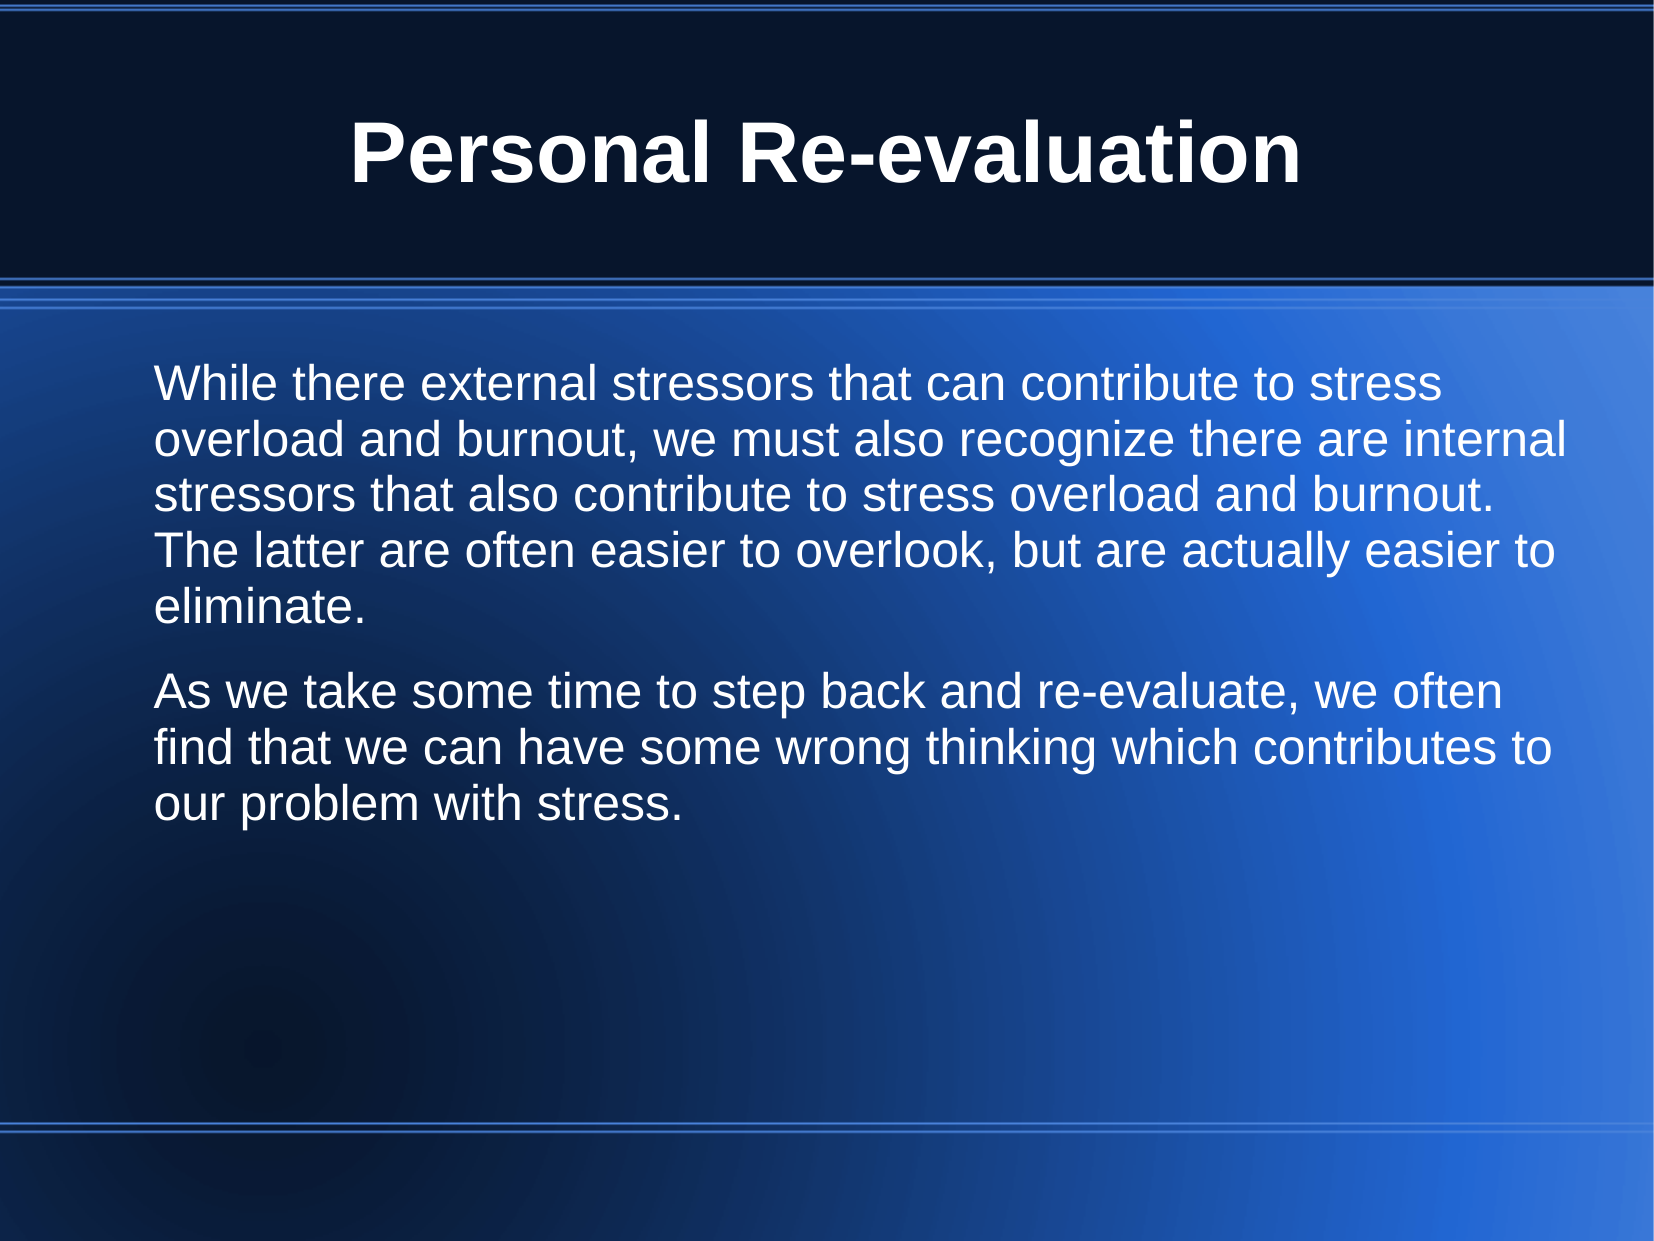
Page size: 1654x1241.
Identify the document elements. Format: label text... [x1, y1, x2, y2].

title Personal Re-evaluation [82, 49, 1571, 257]
list While there external stressors that can contribute to stress overload and burnout, we must also recognize there are internal stressors that also contribute to stress overload and burnout. The latter are often easier to overlook, but are actually easier to eliminate. As we take some time to step back and re-evaluate, we often find that we can have some wrong thinking which contributes to our problem with stress. [82, 355, 1571, 1058]
picture [0, 0, 1654, 1241]
